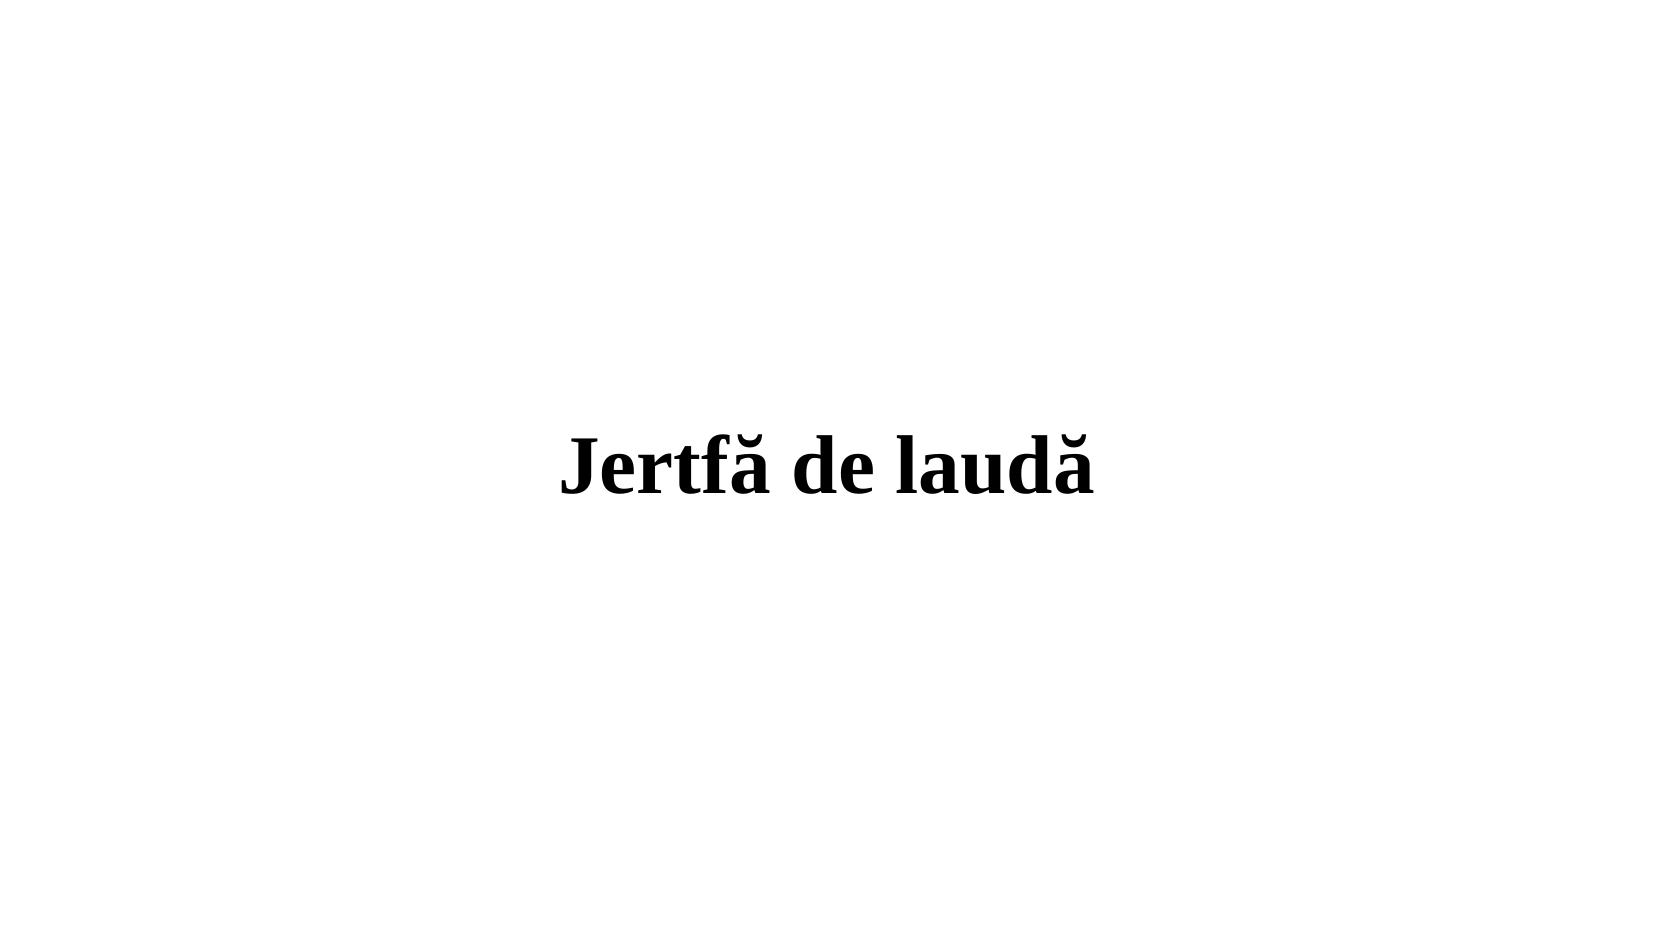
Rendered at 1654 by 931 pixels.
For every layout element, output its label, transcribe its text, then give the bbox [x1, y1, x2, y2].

subtitle Jertfă de laudă [300, 150, 1354, 781]
